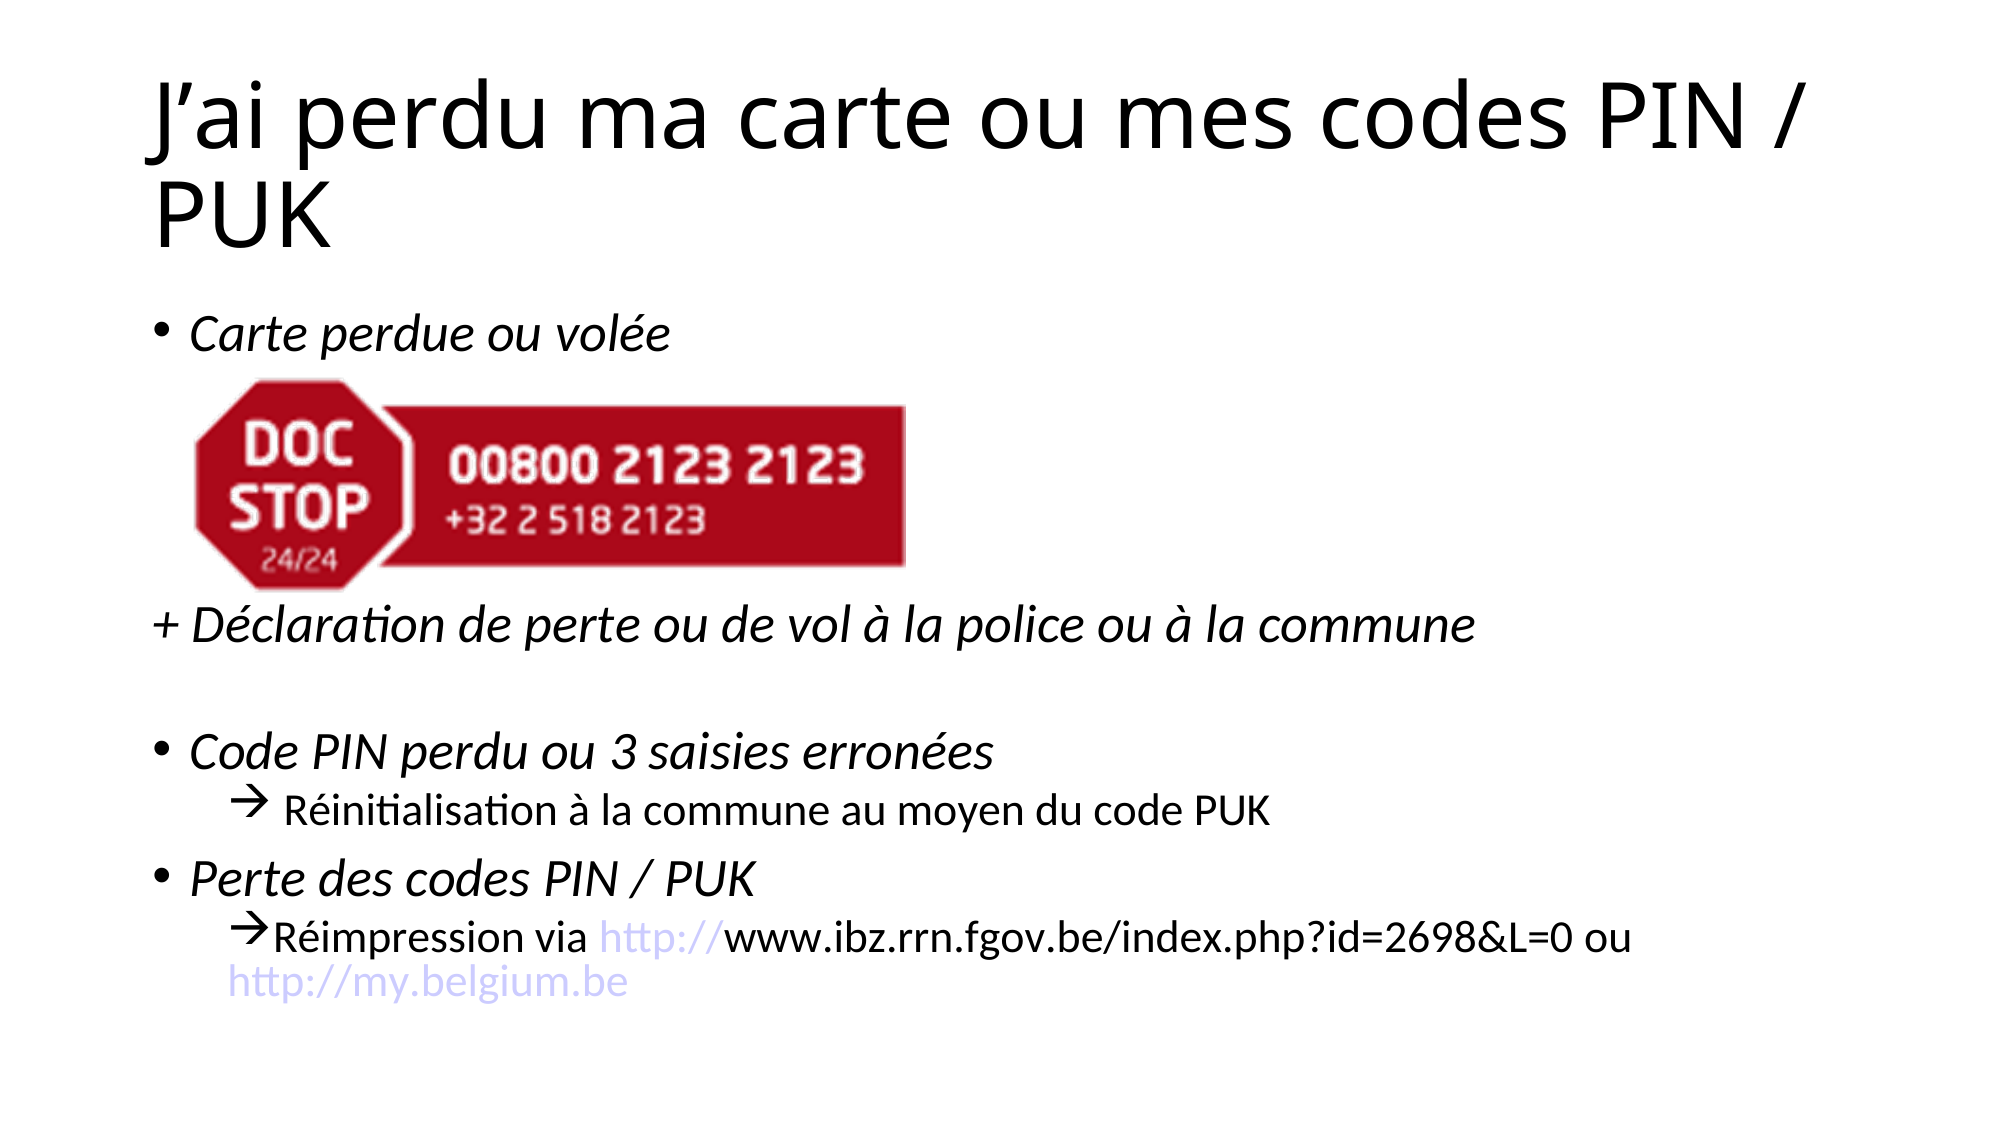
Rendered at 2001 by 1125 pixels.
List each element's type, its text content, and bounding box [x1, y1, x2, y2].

picture [187, 371, 906, 601]
text_box J’ai perdu ma carte ou mes codes PIN / PUK [137, 59, 1863, 278]
text_box Carte perdue ou volée + Déclaration de perte ou de vol à la police ou à la commune Code PIN perdu ou 3 saisies erronées Réinitialisation à la commune au moyen du code PUK Perte des codes PIN / PUK Réimpression via http://www.ibz.rrn.fgov.be/index.php?id=2698&L=0 ou http://my.belgium.be [137, 302, 1863, 1017]
